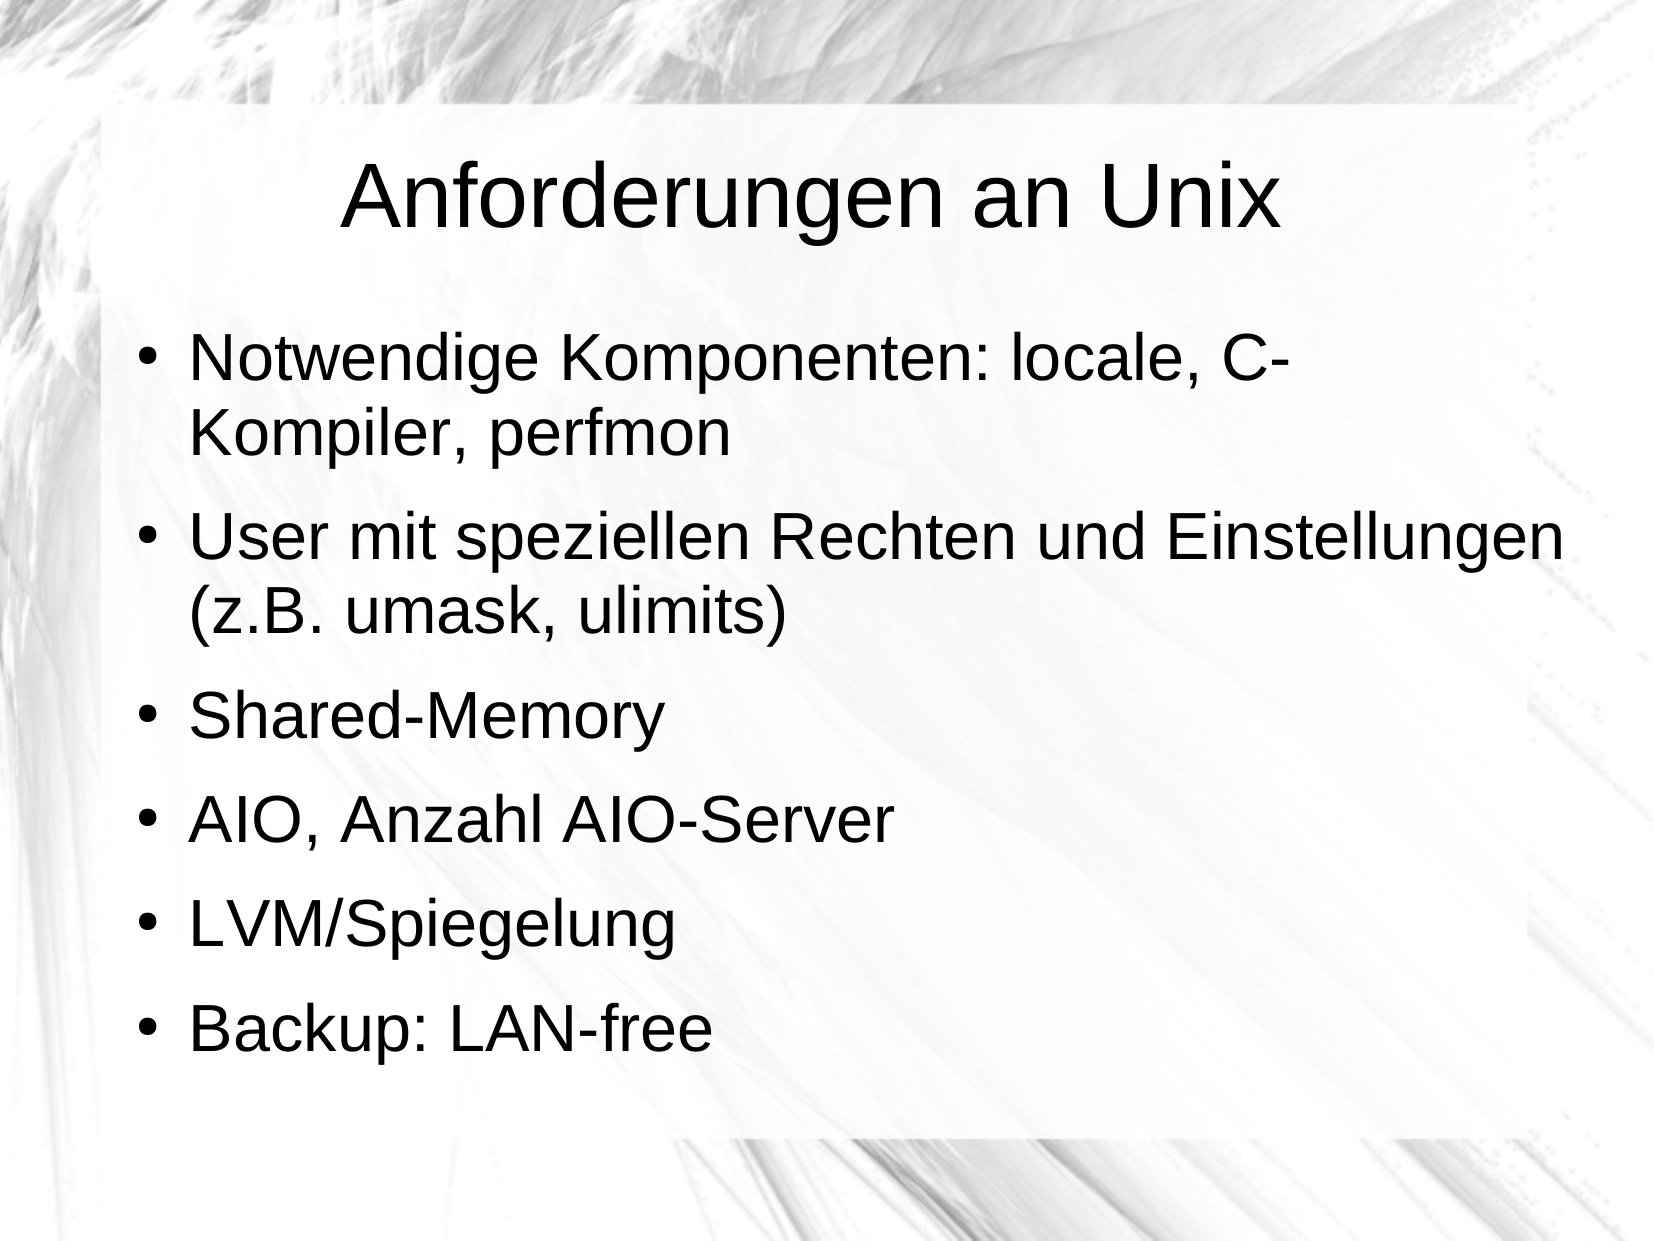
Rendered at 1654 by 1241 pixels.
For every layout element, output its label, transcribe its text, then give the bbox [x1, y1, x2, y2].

title Anforderungen an Unix [118, 119, 1506, 273]
list Notwendige Komponenten: locale, C-Kompiler, perfmon User mit speziellen Rechten und Einstellungen (z.B. umask, ulimits) Shared-Memory AIO, Anzahl AIO-Server LVM/Spiegelung Backup: LAN-free [118, 319, 1571, 1066]
picture [0, 0, 1654, 1241]
